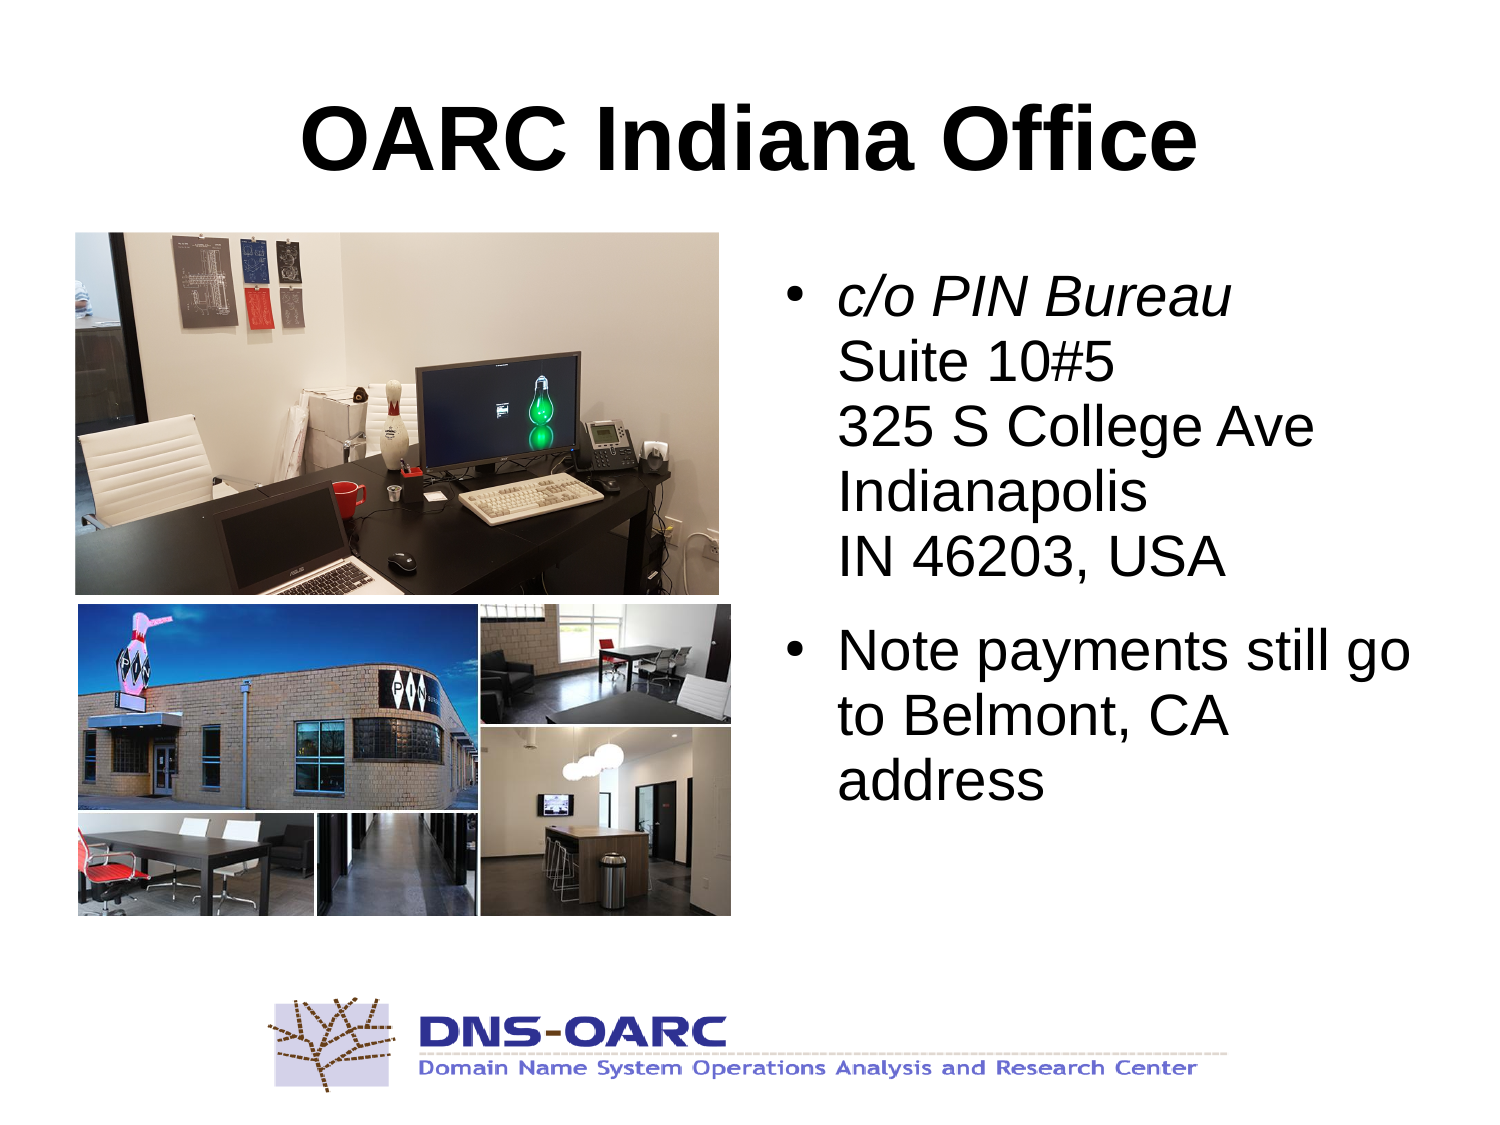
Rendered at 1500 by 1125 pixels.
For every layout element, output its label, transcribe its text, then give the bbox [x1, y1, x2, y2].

picture [75, 232, 719, 595]
list c/o PIN Bureau Suite 10#5 325 S College Ave Indianapolis IN 46203, USA Note payments still go to Belmont, CA address [766, 263, 1426, 916]
picture [78, 604, 731, 916]
title OARC Indiana Office [75, 44, 1425, 233]
picture [214, 991, 1259, 1099]
